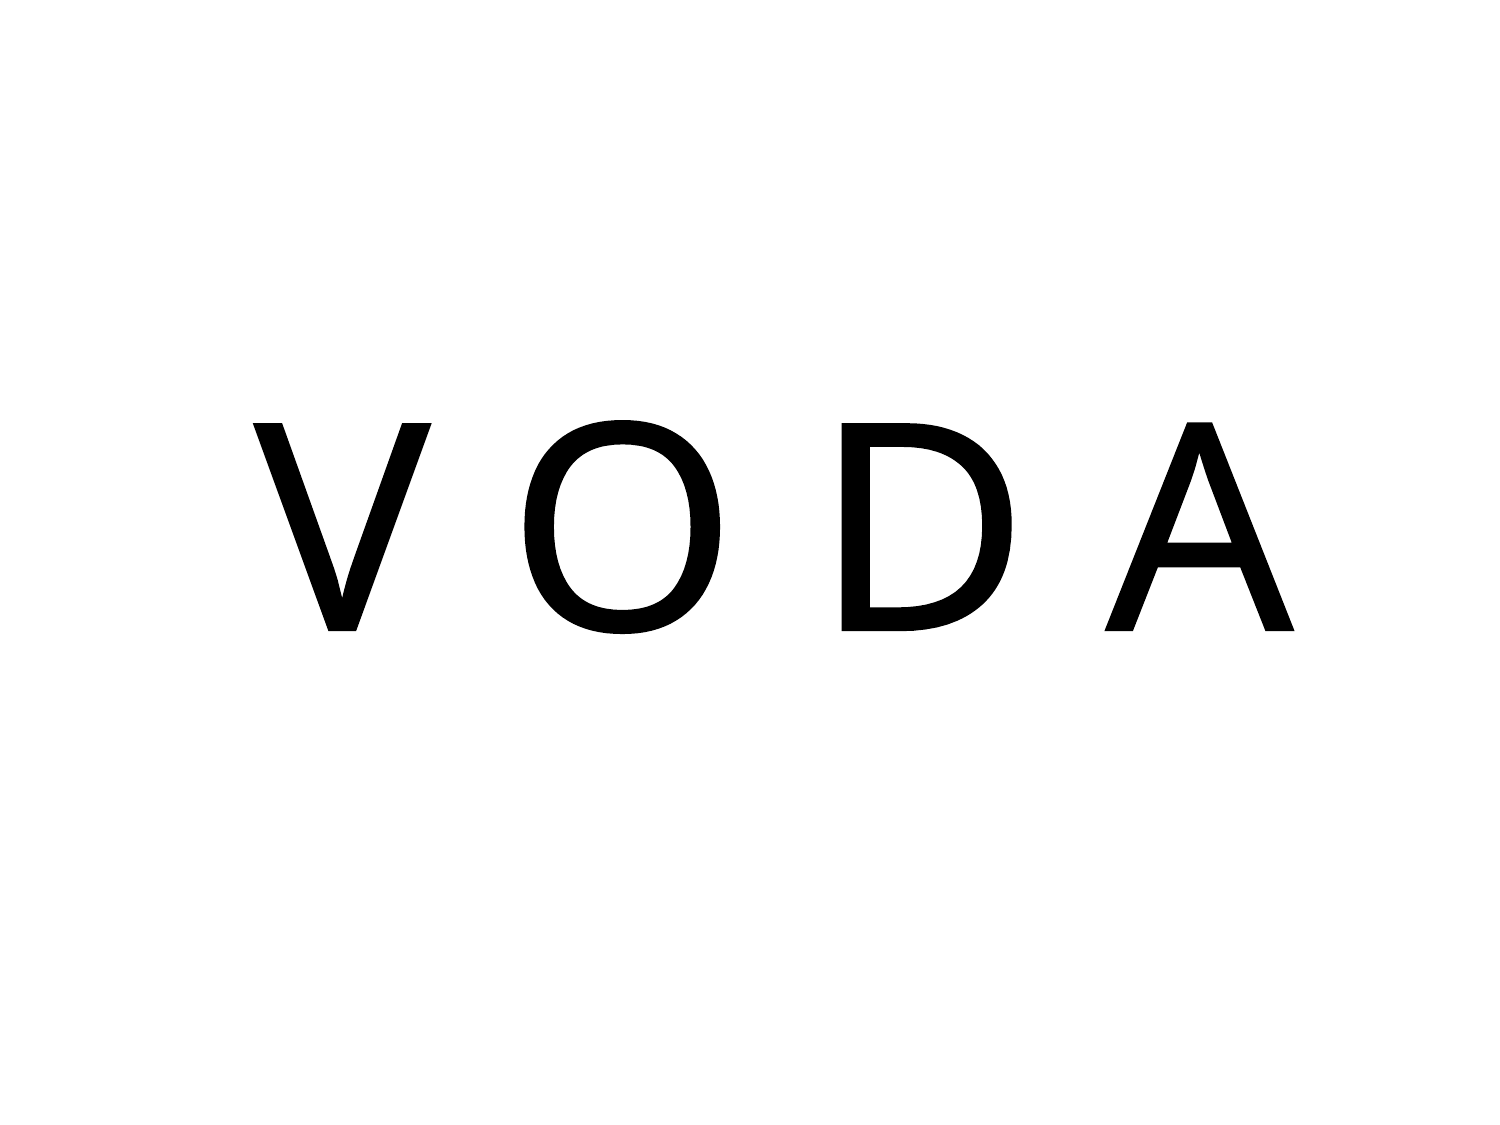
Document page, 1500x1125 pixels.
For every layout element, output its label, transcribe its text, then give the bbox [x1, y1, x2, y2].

text_box V O D A [842, 423, 1011, 631]
text_box V O D A [1105, 423, 1294, 631]
text_box V O D A [525, 420, 720, 634]
text_box V O D A [253, 423, 431, 631]
